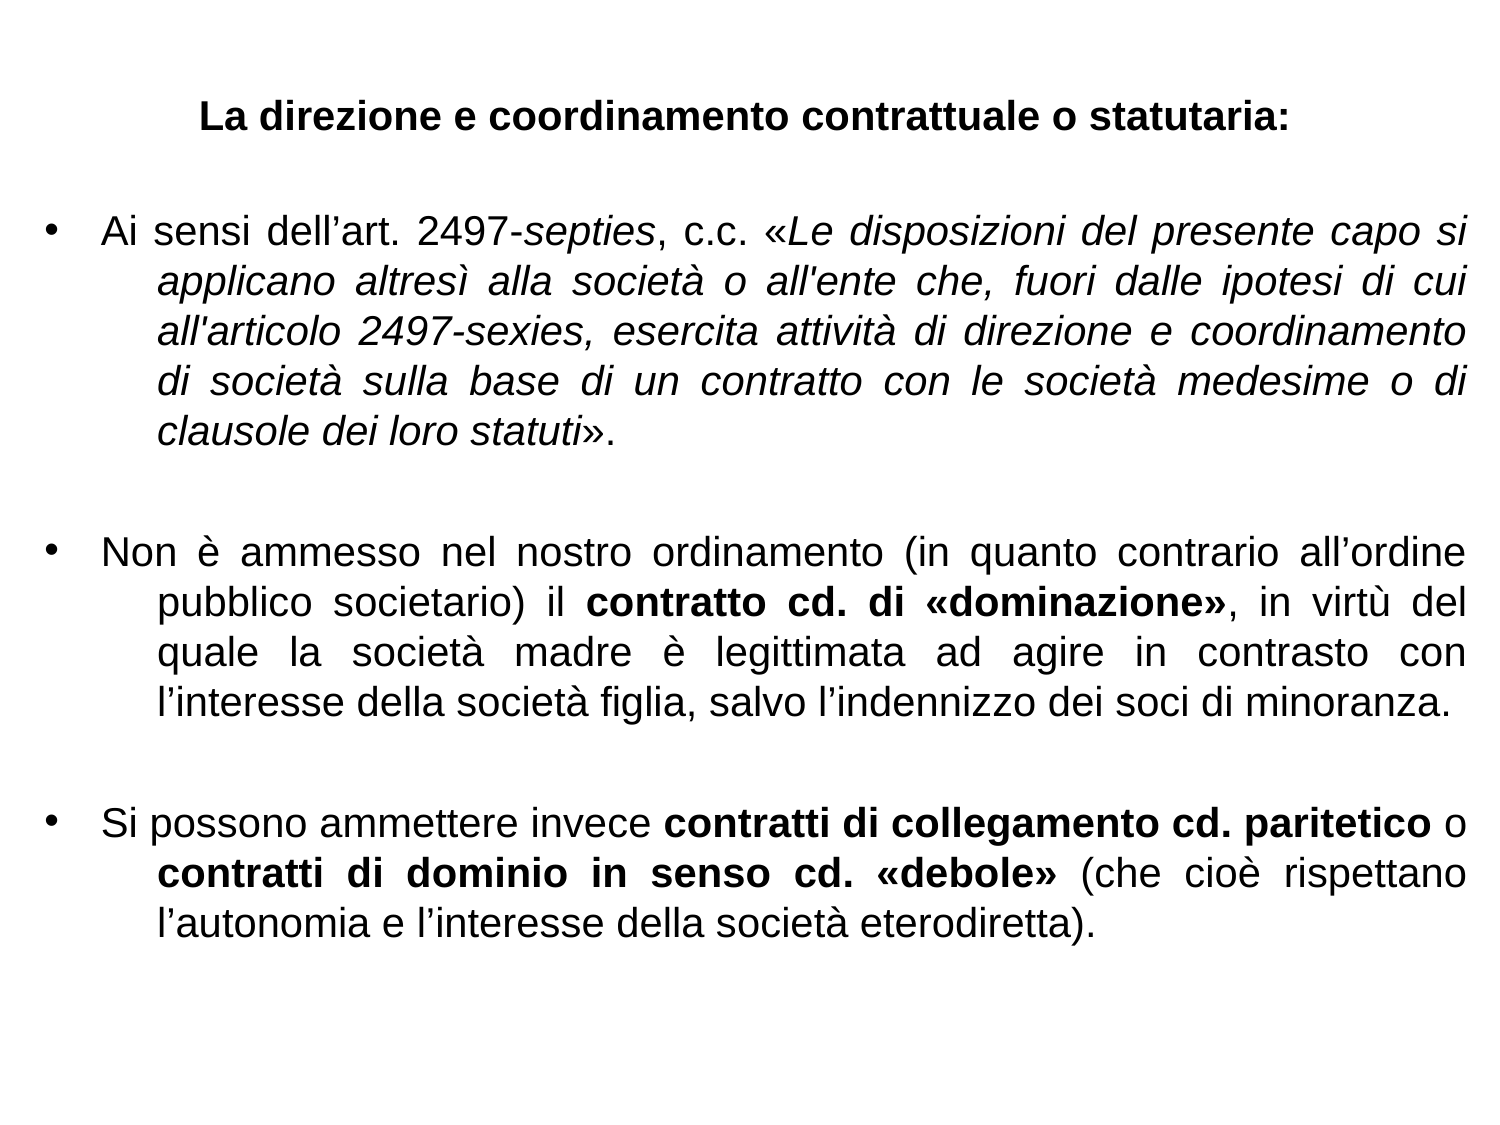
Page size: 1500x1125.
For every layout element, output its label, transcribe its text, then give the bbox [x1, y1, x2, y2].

title La direzione e coordinamento contrattuale o statutaria: [75, 45, 1426, 196]
list Ai sensi dell’art. 2497-septies, c.c. «Le disposizioni del presente capo si applicano altresì alla società o all'ente che, fuori dalle ipotesi di cui all'articolo 2497-sexies, esercita attività di direzione e coordinamento di società sulla base di un contratto con le società medesime o di clausole dei loro statuti». Non è ammesso nel nostro ordinamento (in quanto contrario all’ordine pubblico societario) il contratto cd. di «dominazione», in virtù del quale la società madre è legittimata ad agire in contrasto con l’interesse della società figlia, salvo l’indennizzo dei soci di minoranza. Si possono ammettere invece contratti di collegamento cd. paritetico o contratti di dominio in senso cd. «debole» (che cioè rispettano l’autonomia e l’interesse della società eterodiretta). [29, 196, 1483, 998]
